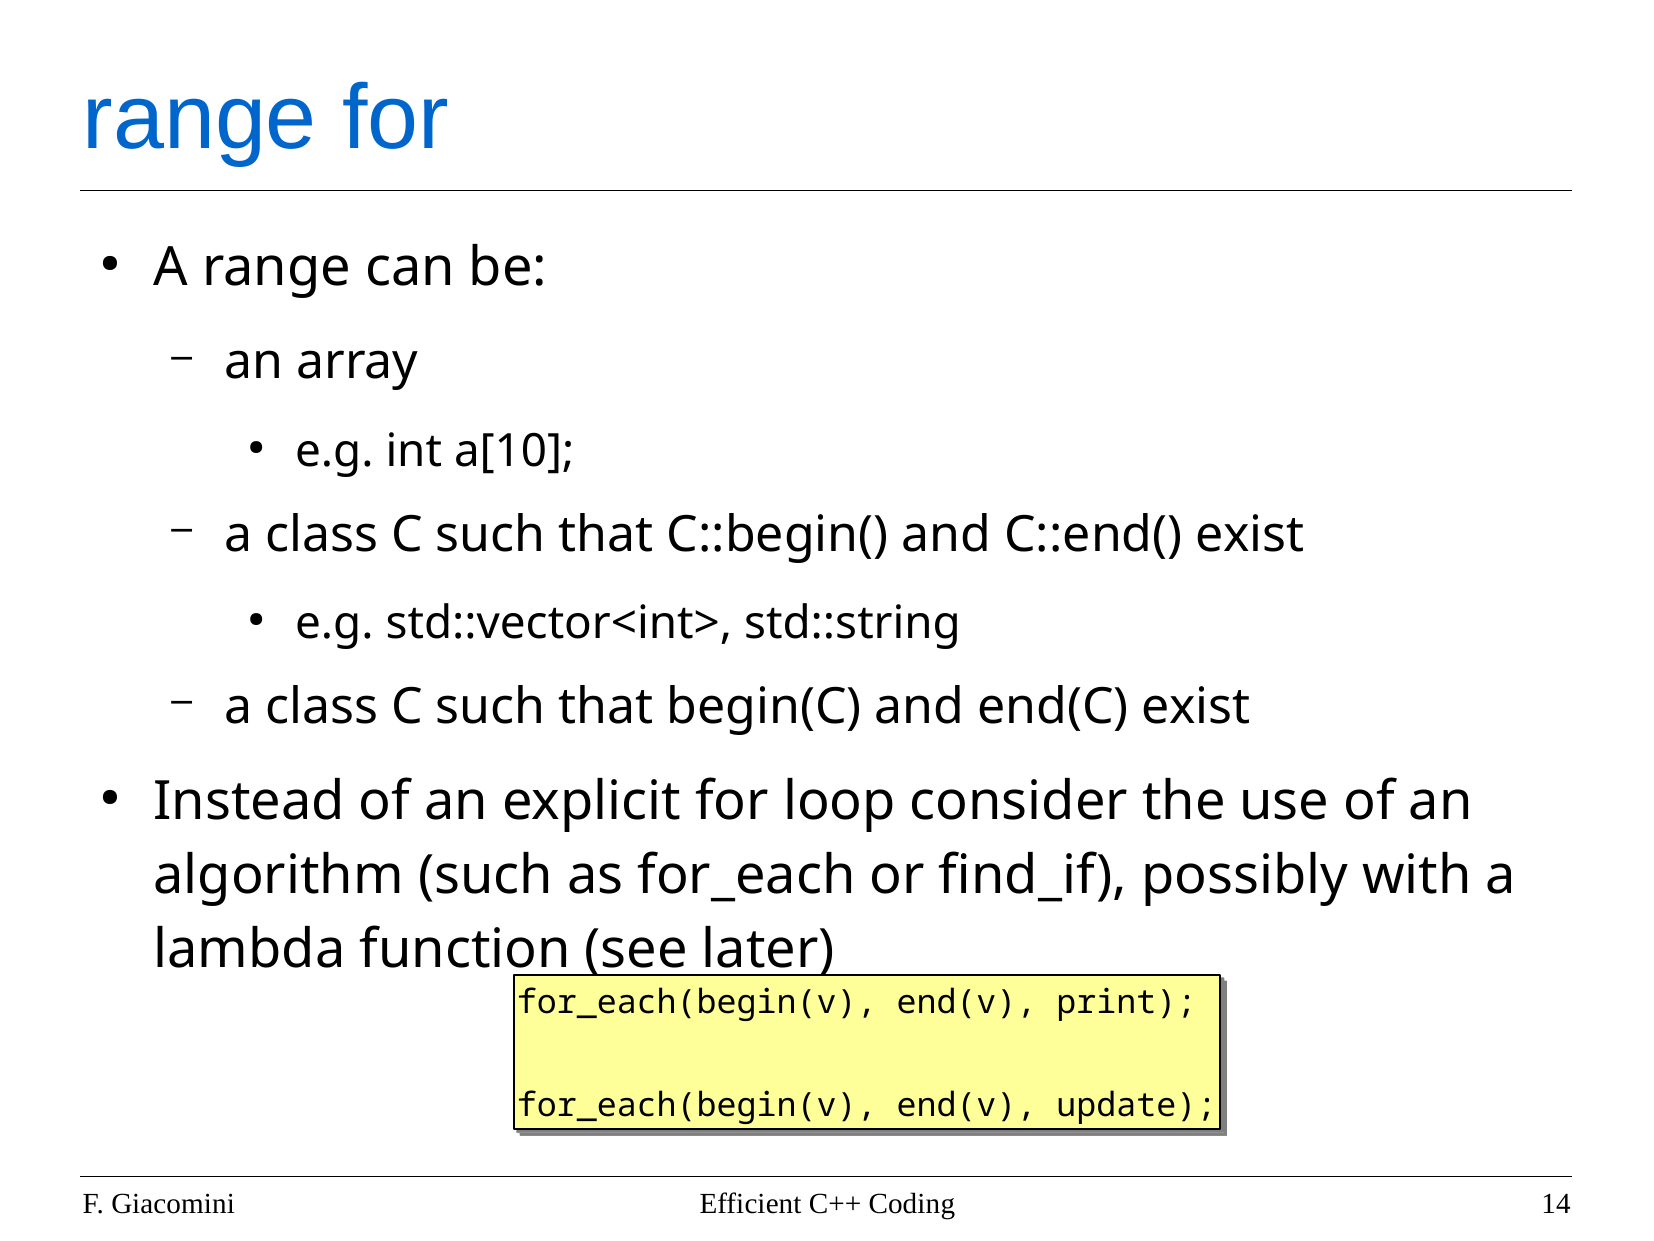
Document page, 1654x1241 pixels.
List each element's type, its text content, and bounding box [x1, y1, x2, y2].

title range for [82, 49, 1571, 184]
text_box for_each(begin(v), end(v), print); for_each(begin(v), end(v), update); [513, 974, 1220, 1129]
list A range can be: an array e.g. int a[10]; a class C such that C::begin() and C::end() exist e.g. std::vector<int>, std::string a class C such that begin(C) and end(C) exist Instead of an explicit for loop consider the use of an algorithm (such as for_each or find_if), possibly with a lambda function (see later) [82, 227, 1571, 1149]
